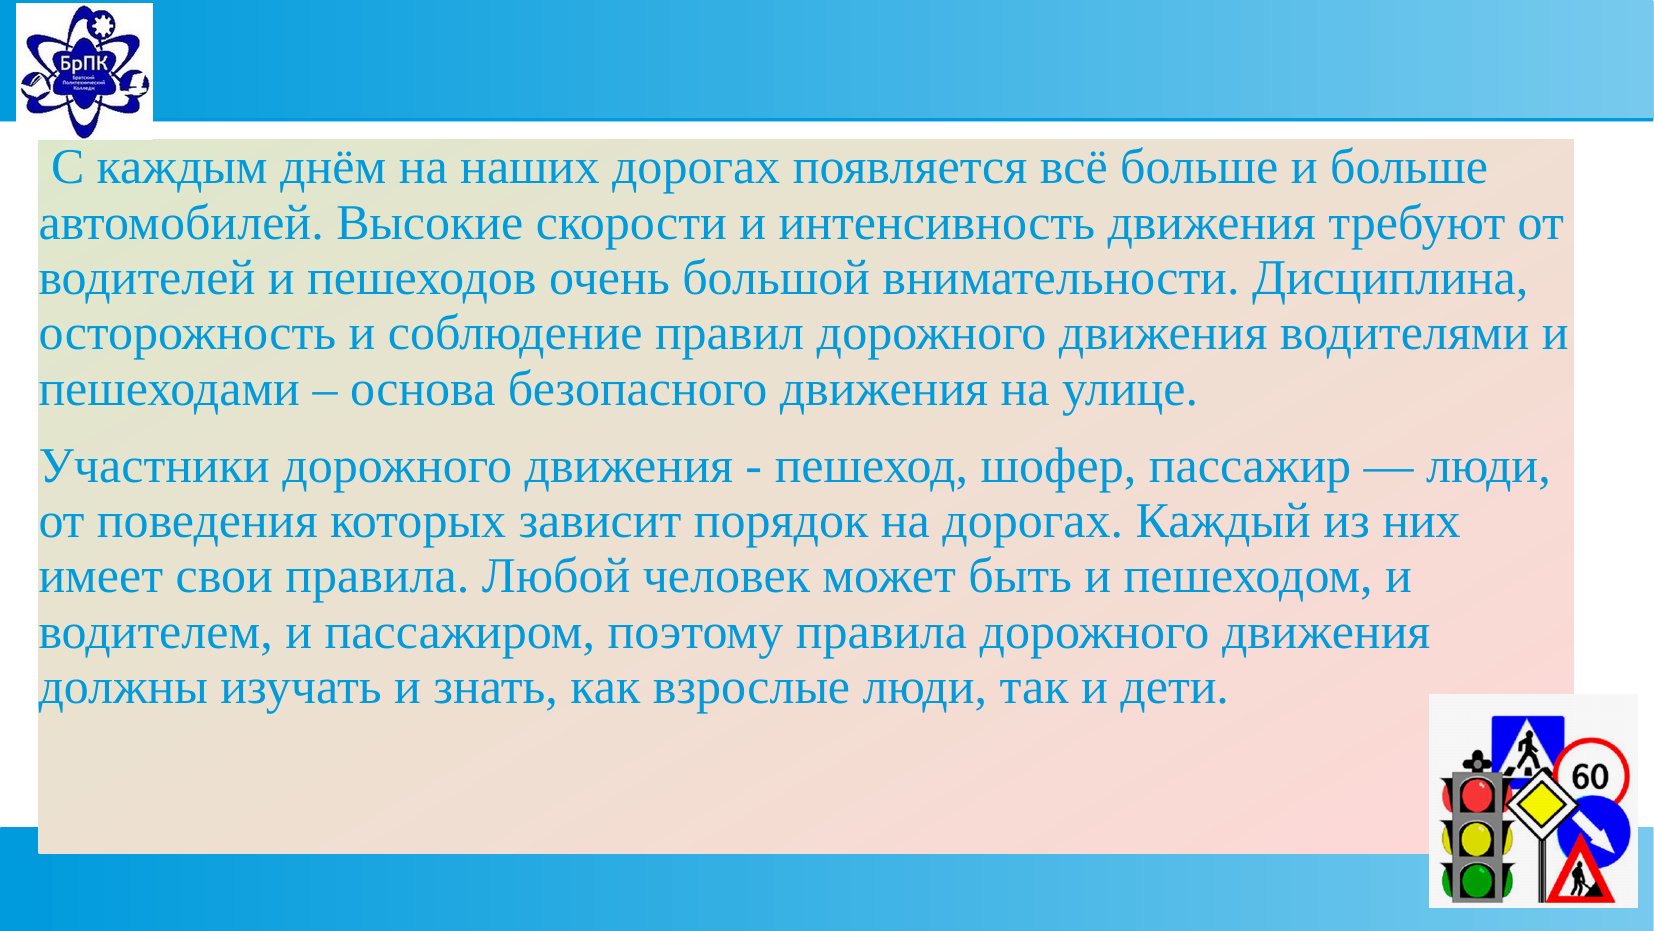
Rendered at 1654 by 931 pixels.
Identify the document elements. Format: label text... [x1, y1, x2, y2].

picture [1429, 694, 1638, 908]
picture [16, 4, 153, 140]
list С каждым днём на наших дорогах появляется всё больше и больше автомобилей. Высокие скорости и интенсивность движения требуют от водителей и пешеходов очень большой внимательности. Дисциплина, осторожность и соблюдение правил дорожного движения водителями и пешеходами – основа безопасного движения на улице. Участники дорожного движения - пешеход, шофер, пассажир — люди, от поведения которых зависит порядок на дорогах. Каждый из них имеет свои правила. Любой человек может быть и пешеходом, и водителем, и пассажиром, поэтому правила дорожного движения должны изучать и знать, как взрослые люди, так и дети. [38, 139, 1574, 854]
